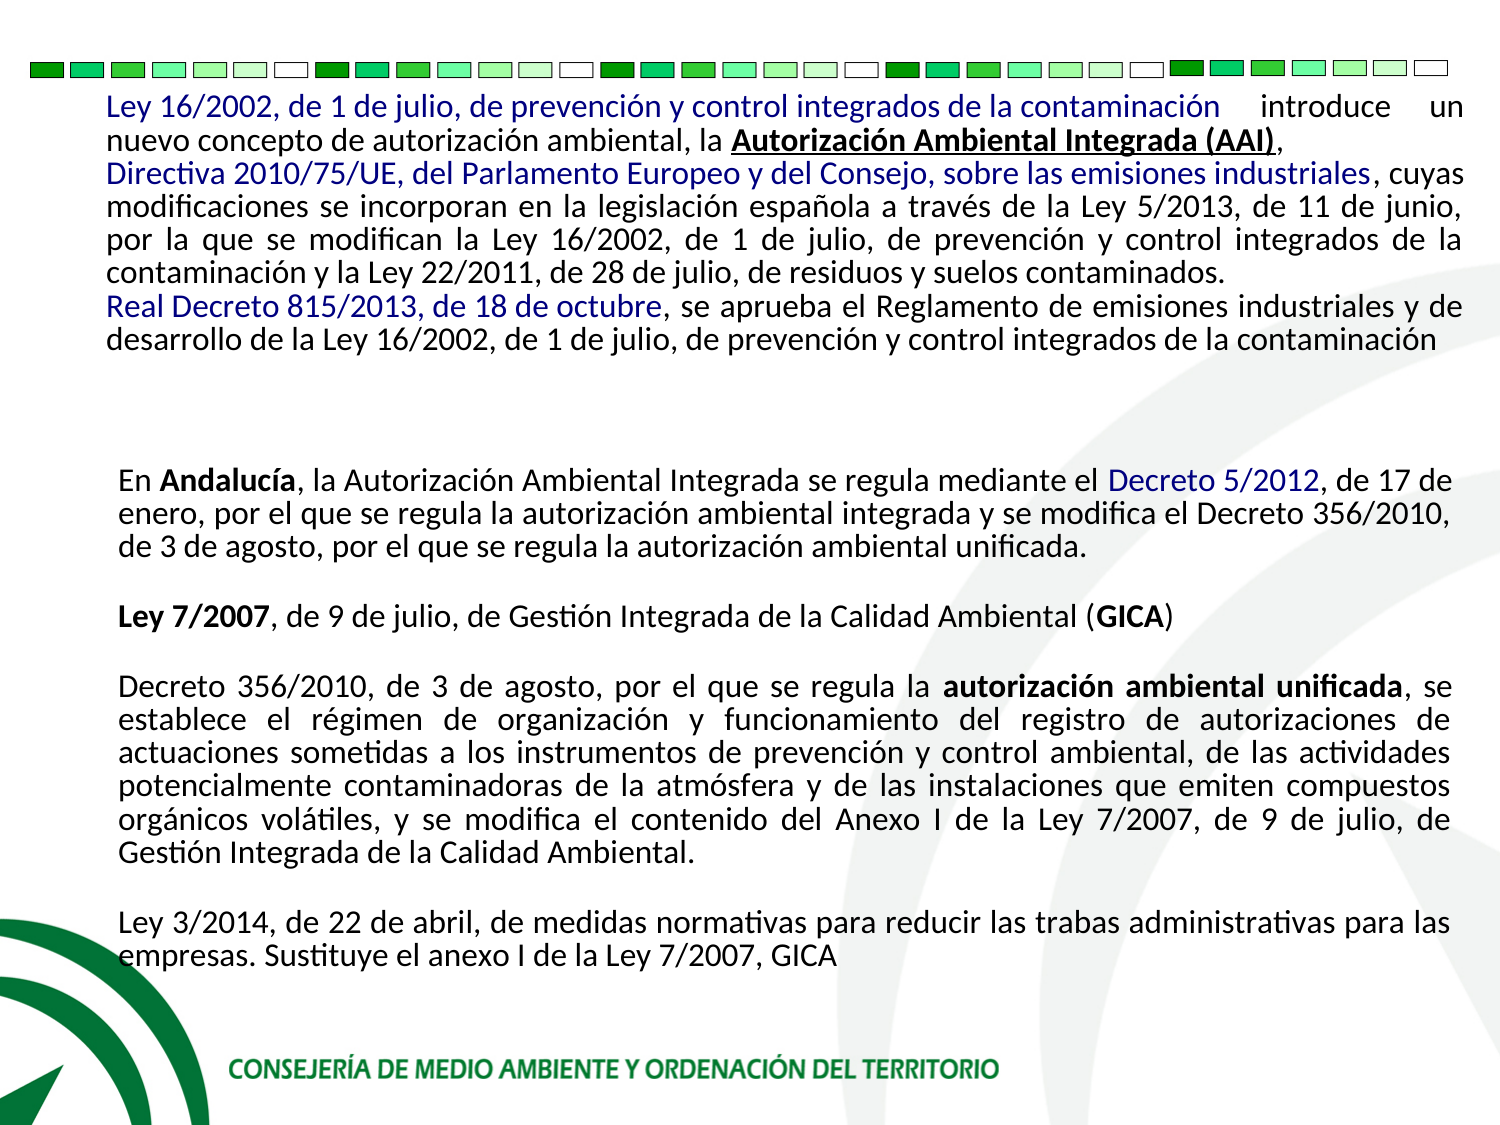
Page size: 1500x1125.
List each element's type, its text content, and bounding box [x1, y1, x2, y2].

text_box En Andalucía, la Autorización Ambiental Integrada se regula mediante el Decreto 5/2012, de 17 de enero, por el que se regula la autorización ambiental integrada y se modifica el Decreto 356/2010, de 3 de agosto, por el que se regula la autorización ambiental unificada. Ley 7/2007, de 9 de julio, de Gestión Integrada de la Calidad Ambiental (GICA) Decreto 356/2010, de 3 de agosto, por el que se regula la autorización ambiental unificada, se establece el régimen de organización y funcionamiento del registro de autorizaciones de actuaciones sometidas a los instrumentos de prevención y control ambiental, de las actividades potencialmente contaminadoras de la atmósfera y de las instalaciones que emiten compuestos orgánicos volátiles, y se modifica el contenido del Anexo I de la Ley 7/2007, de 9 de julio, de Gestión Integrada de la Calidad Ambiental. Ley 3/2014, de 22 de abril, de medidas normativas para reducir las trabas administrativas para las empresas. Sustituye el anexo I de la Ley 7/2007, GICA [118, 466, 1453, 1125]
text_box Ley 16/2002, de 1 de julio, de prevención y control integrados de la contaminación introduce un nuevo concepto de autorización ambiental, la Autorización Ambiental Integrada (AAI), Directiva 2010/75/UE, del Parlamento Europeo y del Consejo, sobre las emisiones industriales, cuyas modificaciones se incorporan en la legislación española a través de la Ley 5/2013, de 11 de junio, por la que se modifican la Ley 16/2002, de 1 de julio, de prevención y control integrados de la contaminación y la Ley 22/2011, de 28 de julio, de residuos y suelos contaminados. Real Decreto 815/2013, de 18 de octubre, se aprueba el Reglamento de emisiones industriales y de desarrollo de la Ley 16/2002, de 1 de julio, de prevención y control integrados de la contaminación [106, 92, 1465, 467]
picture [0, 0, 1500, 1125]
